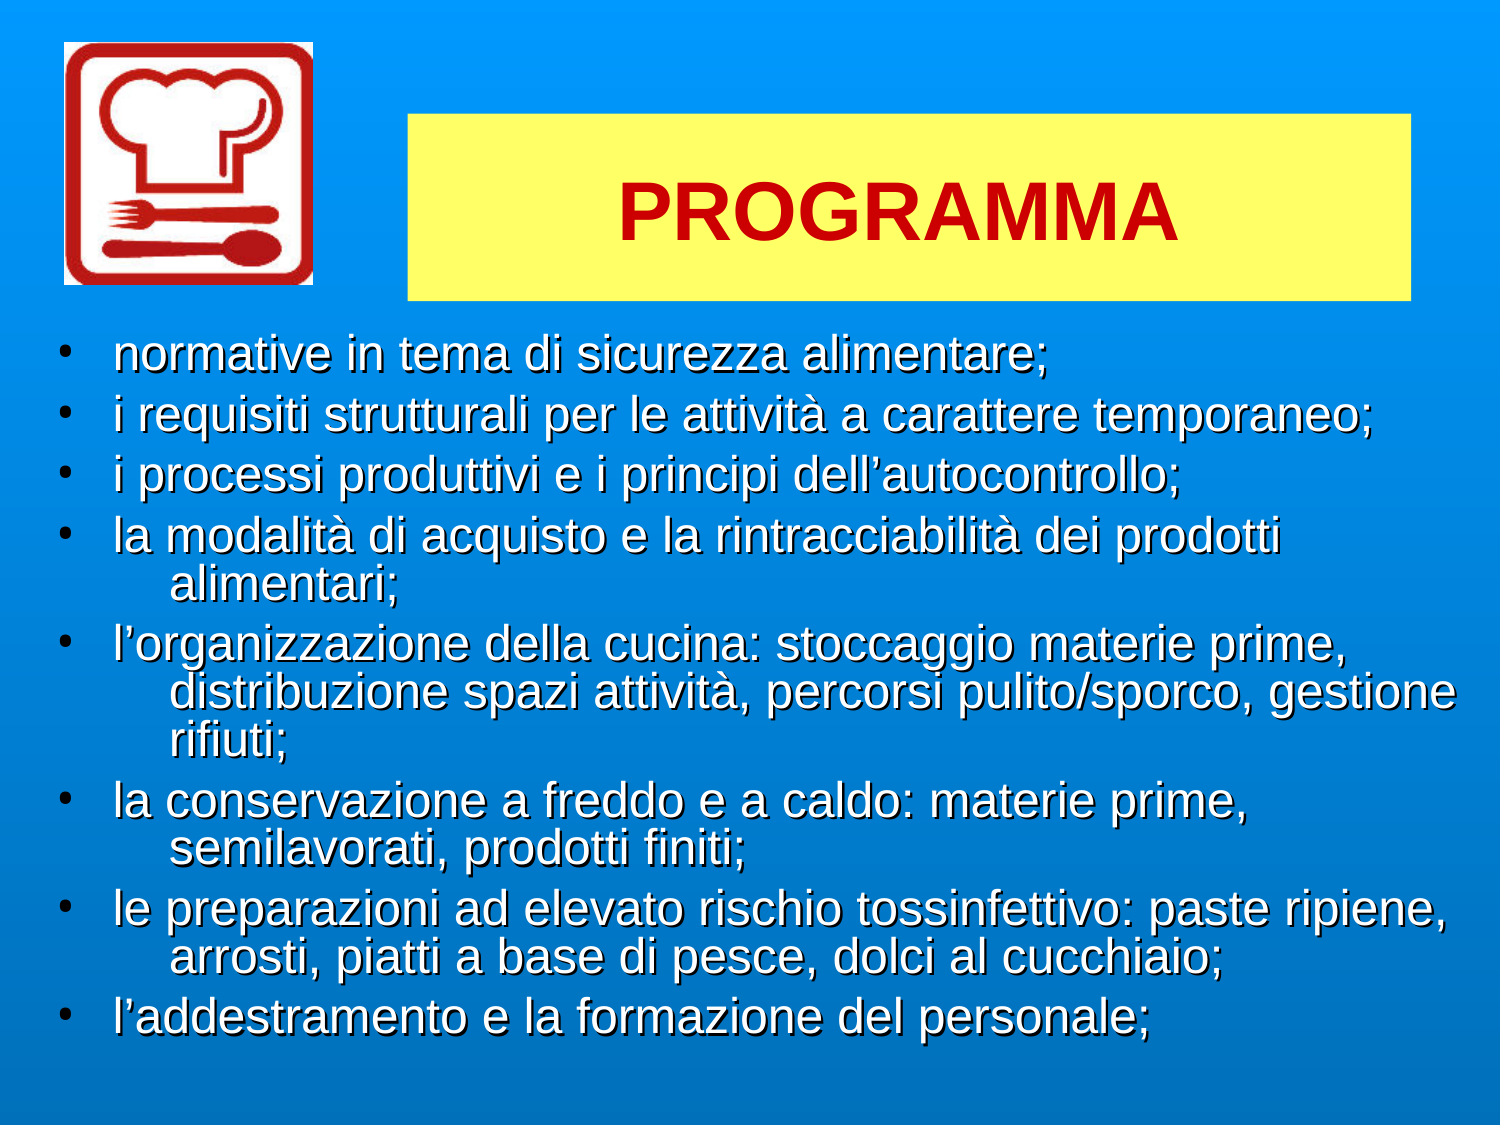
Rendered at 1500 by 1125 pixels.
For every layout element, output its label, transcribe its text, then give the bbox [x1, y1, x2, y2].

picture [64, 42, 313, 285]
list normative in tema di sicurezza alimentare; i requisiti strutturali per le attività a carattere temporaneo; i processi produttivi e i principi dell’autocontrollo; la modalità di acquisto e la rintracciabilità dei prodotti alimentari; l’organizzazione della cucina: stoccaggio materie prime, distribuzione spazi attività, percorsi pulito/sporco, gestione rifiuti; la conservazione a freddo e a caldo: materie prime, semilavorati, prodotti finiti; le preparazioni ad elevato rischio tossinfettivo: paste ripiene, arrosti, piatti a base di pesce, dolci al cucchiaio; l’addestramento e la formazione del personale; [41, 324, 1500, 1083]
title PROGRAMMA [407, 113, 1412, 302]
